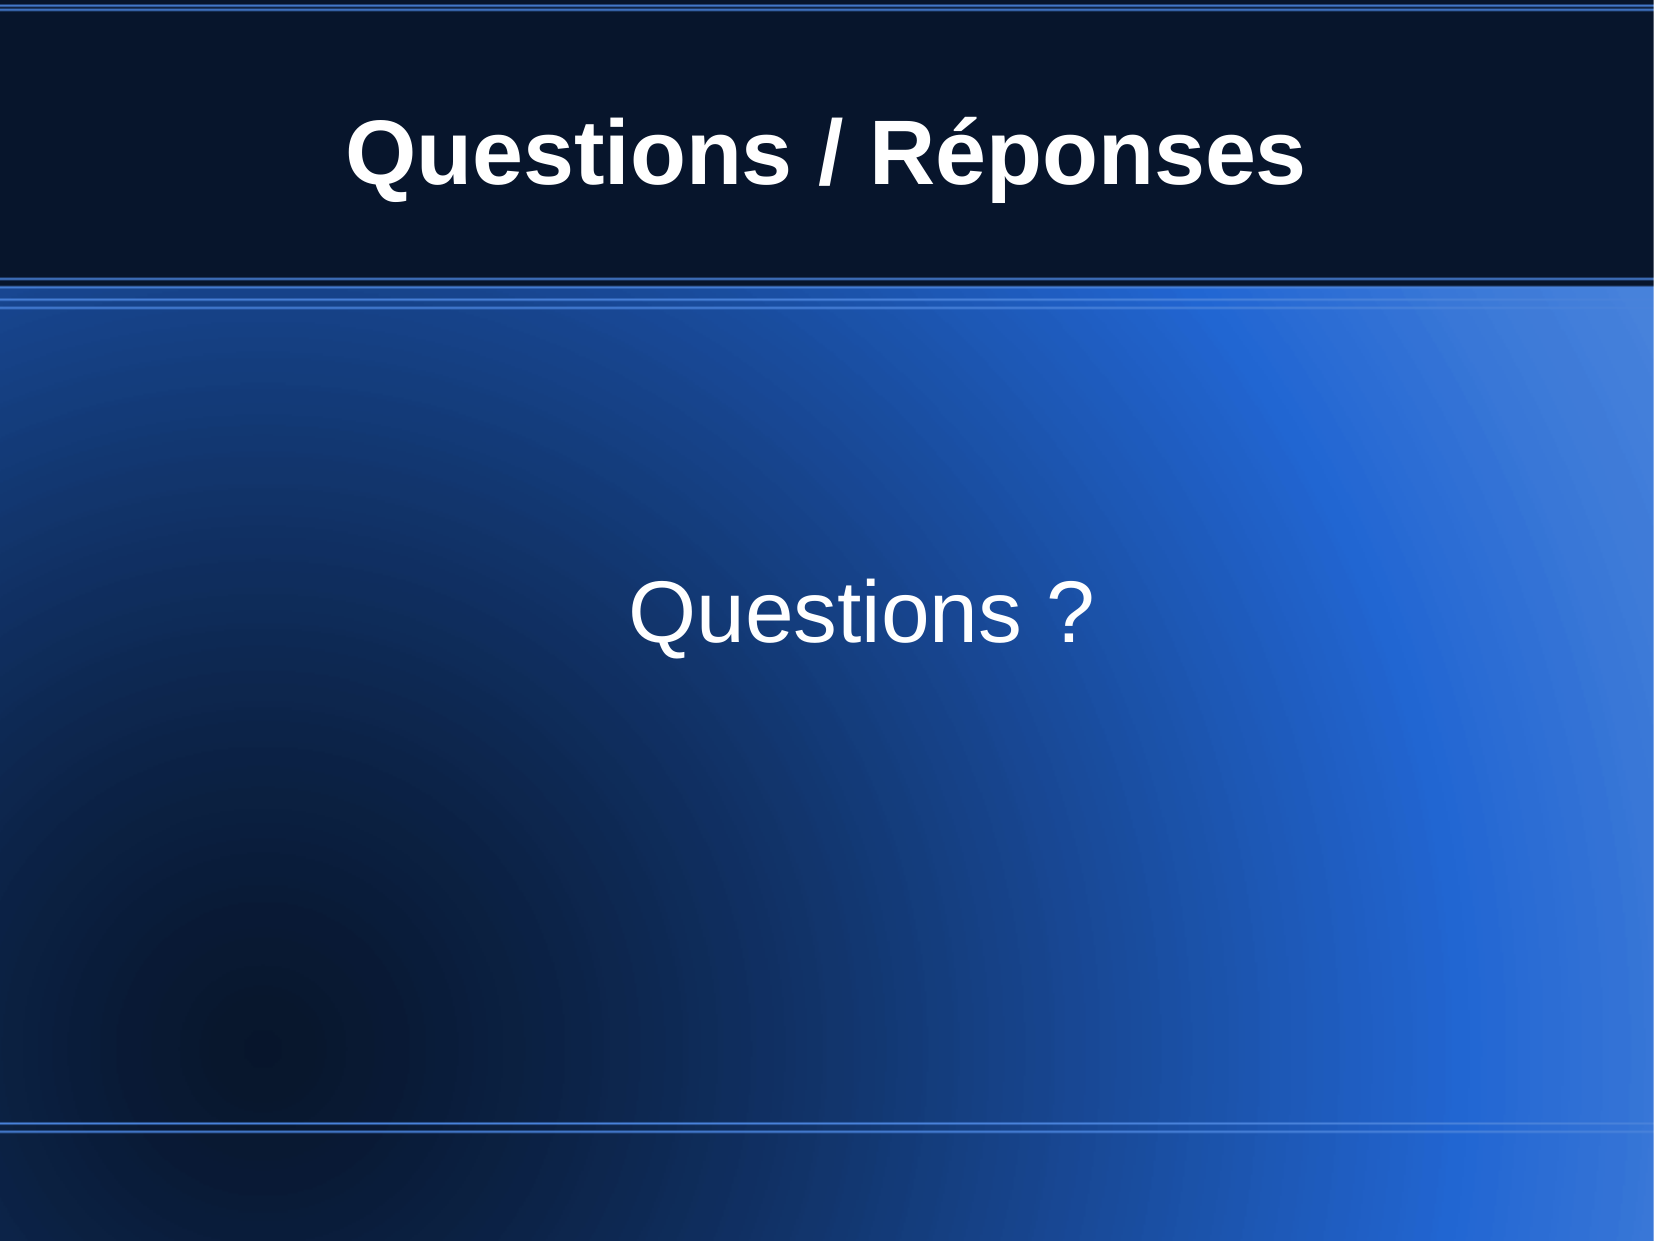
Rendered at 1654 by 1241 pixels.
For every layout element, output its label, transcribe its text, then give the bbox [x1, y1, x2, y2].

title Questions / Réponses [82, 49, 1571, 257]
picture [0, 0, 1654, 1241]
list Questions ? [82, 355, 1571, 1075]
